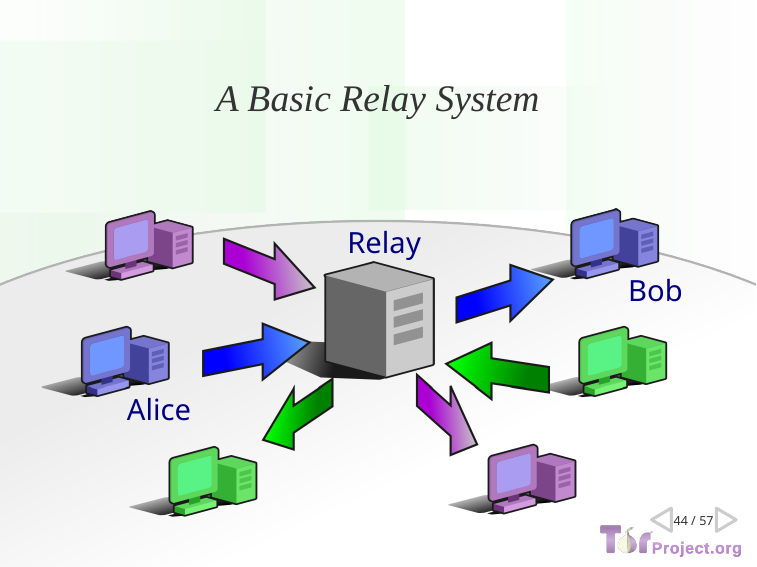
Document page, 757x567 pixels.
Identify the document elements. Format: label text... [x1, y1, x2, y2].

text_box A Basic Relay System [0, 70, 756, 127]
text_box Alice [102, 382, 216, 432]
text_box Bob [599, 262, 712, 313]
text_box Relay [300, 215, 469, 266]
text_box [651, 508, 672, 532]
picture [0, 0, 757, 567]
text_box [716, 508, 737, 532]
text_box <number> / 61 [618, 504, 756, 555]
